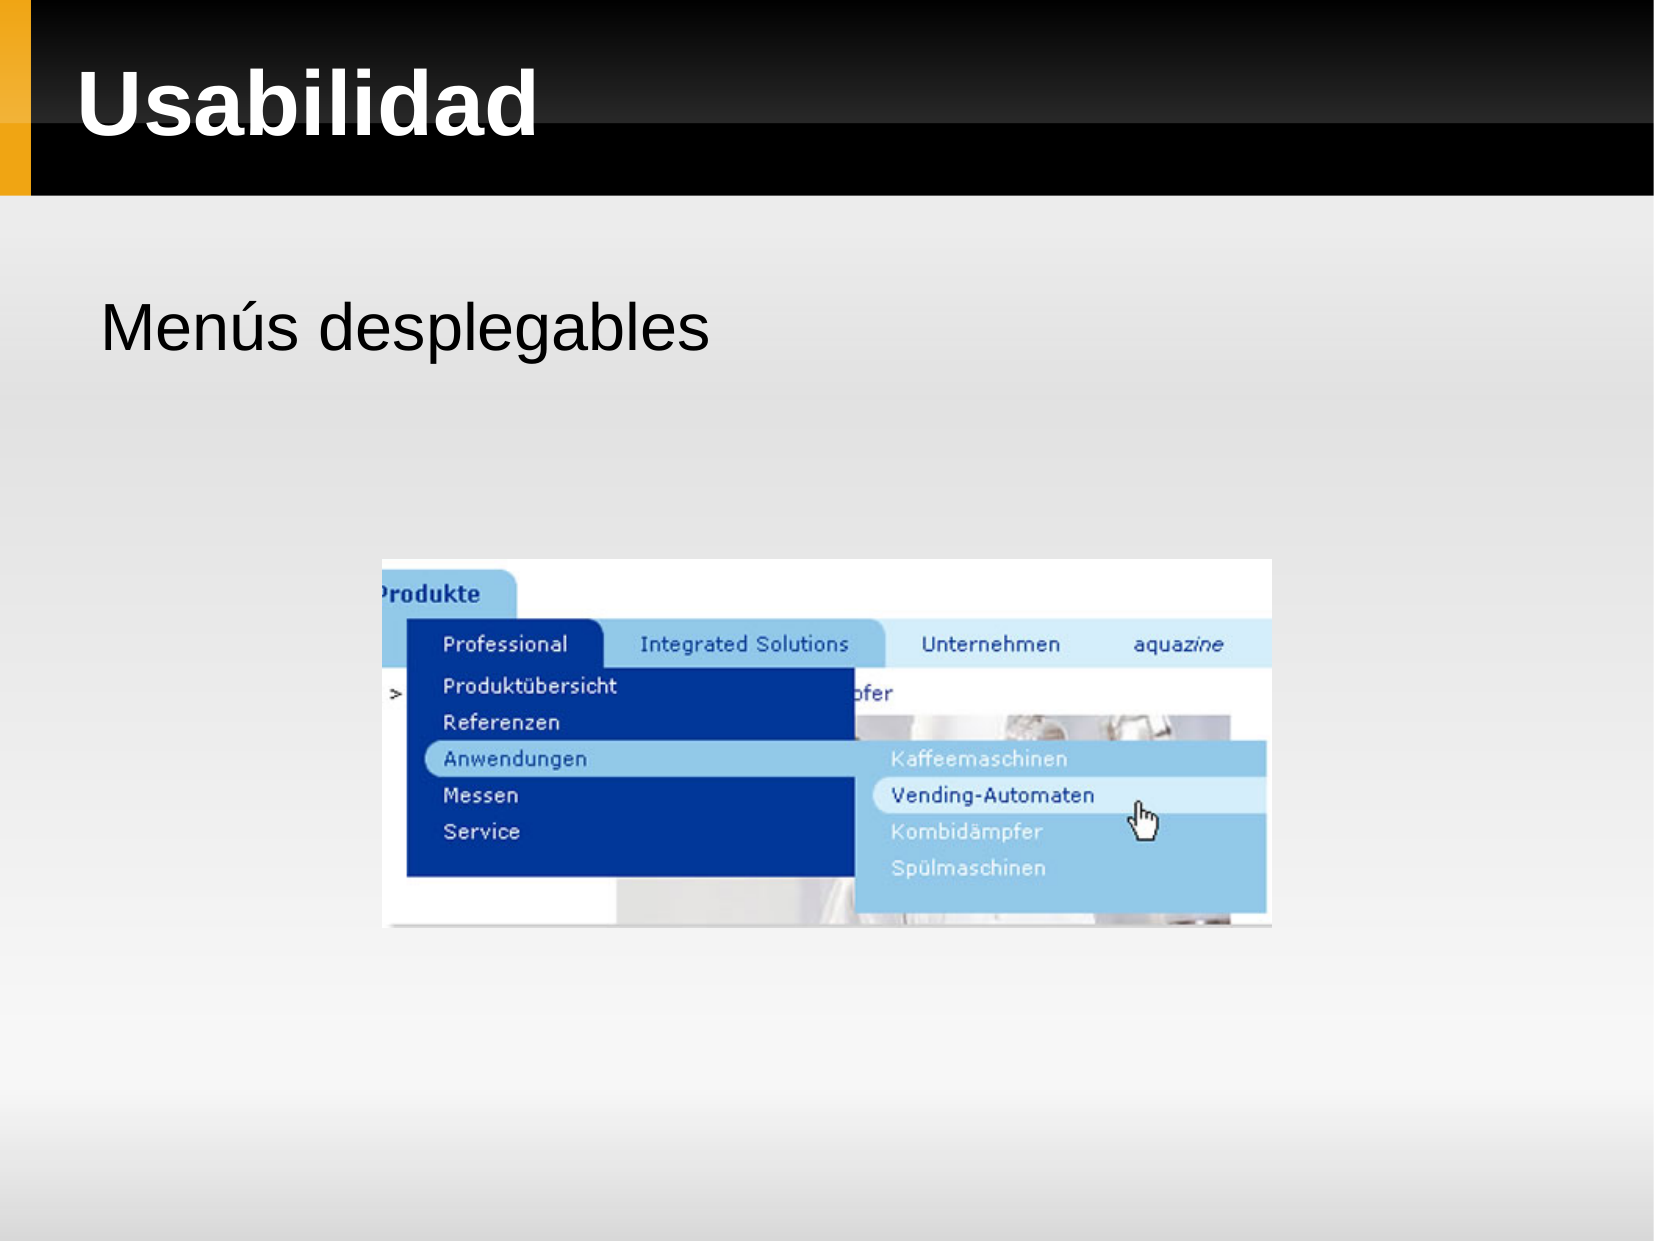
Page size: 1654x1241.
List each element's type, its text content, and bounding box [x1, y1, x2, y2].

picture [0, 0, 1654, 1241]
title Usabilidad [76, 0, 1565, 208]
list Menús desplegables [82, 290, 1571, 1094]
